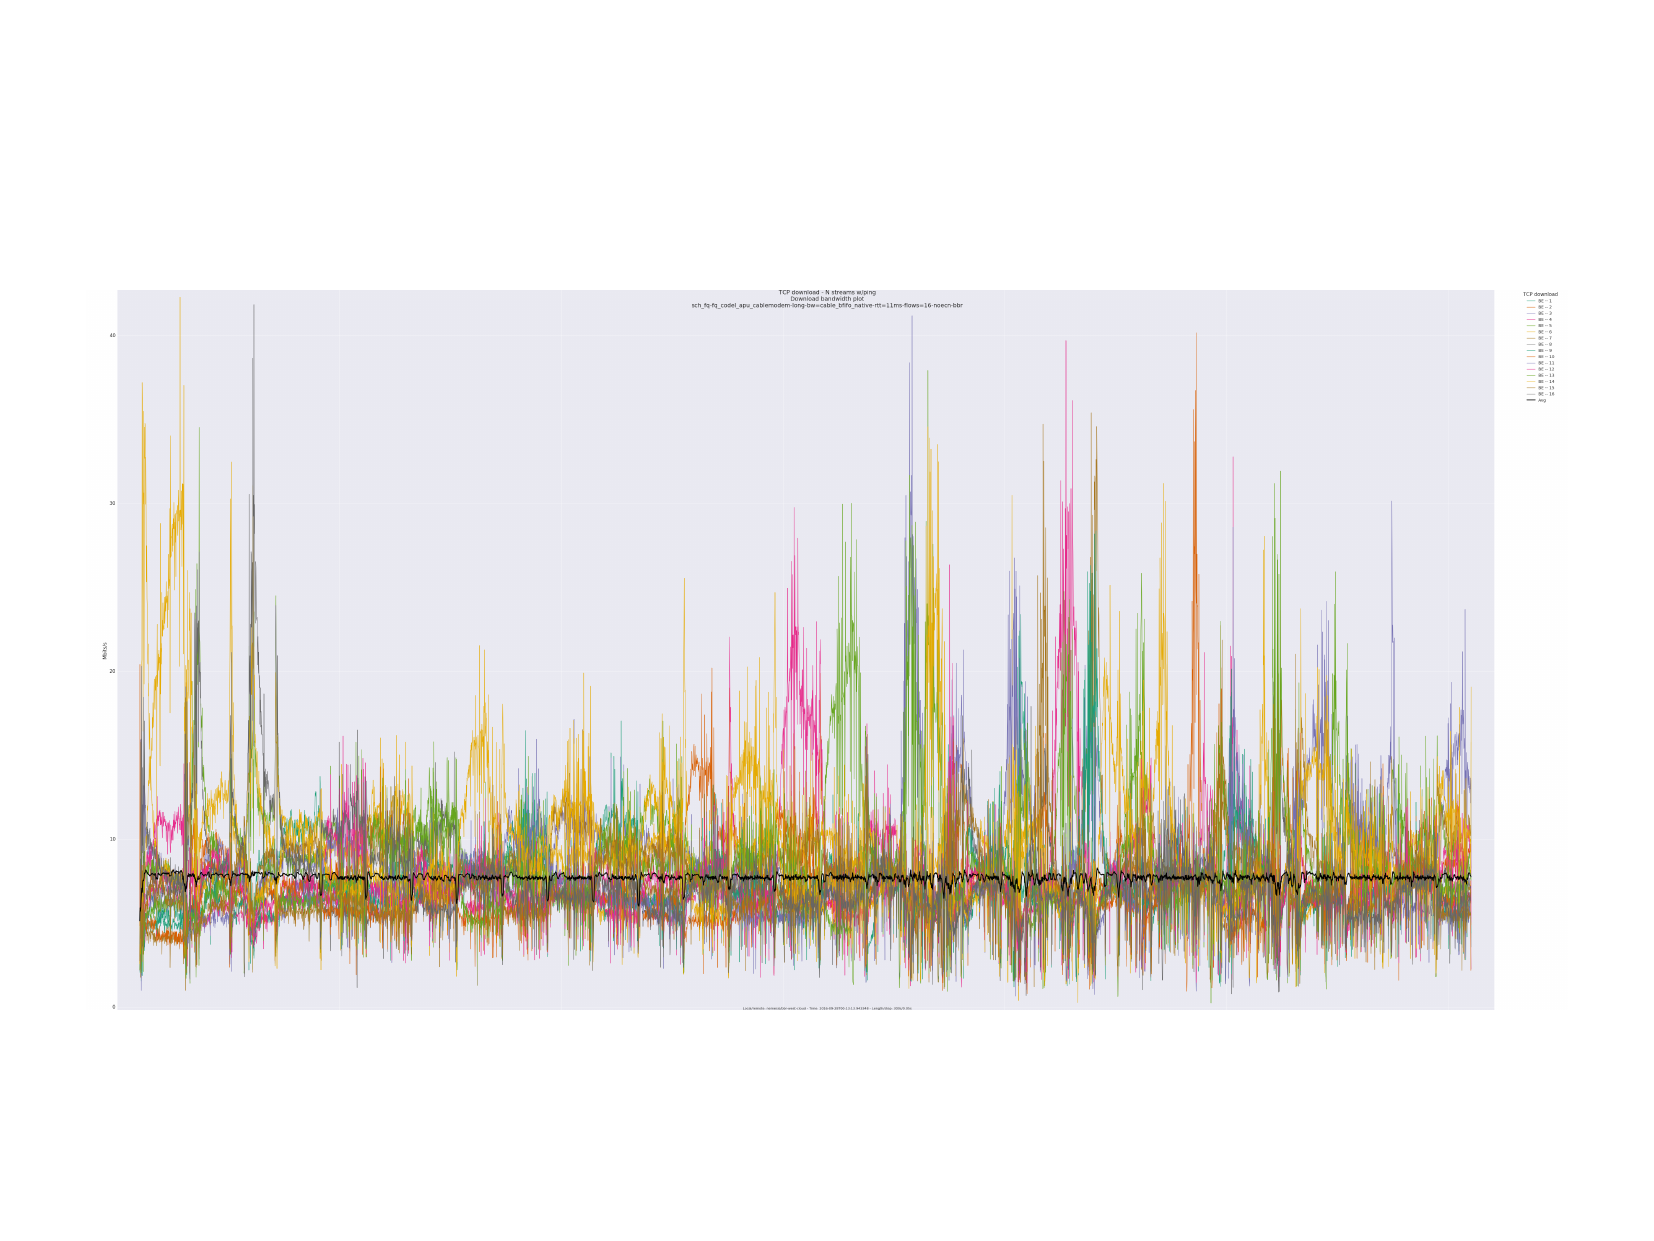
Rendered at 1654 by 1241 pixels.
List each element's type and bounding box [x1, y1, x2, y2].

picture [86, 290, 1568, 1010]
